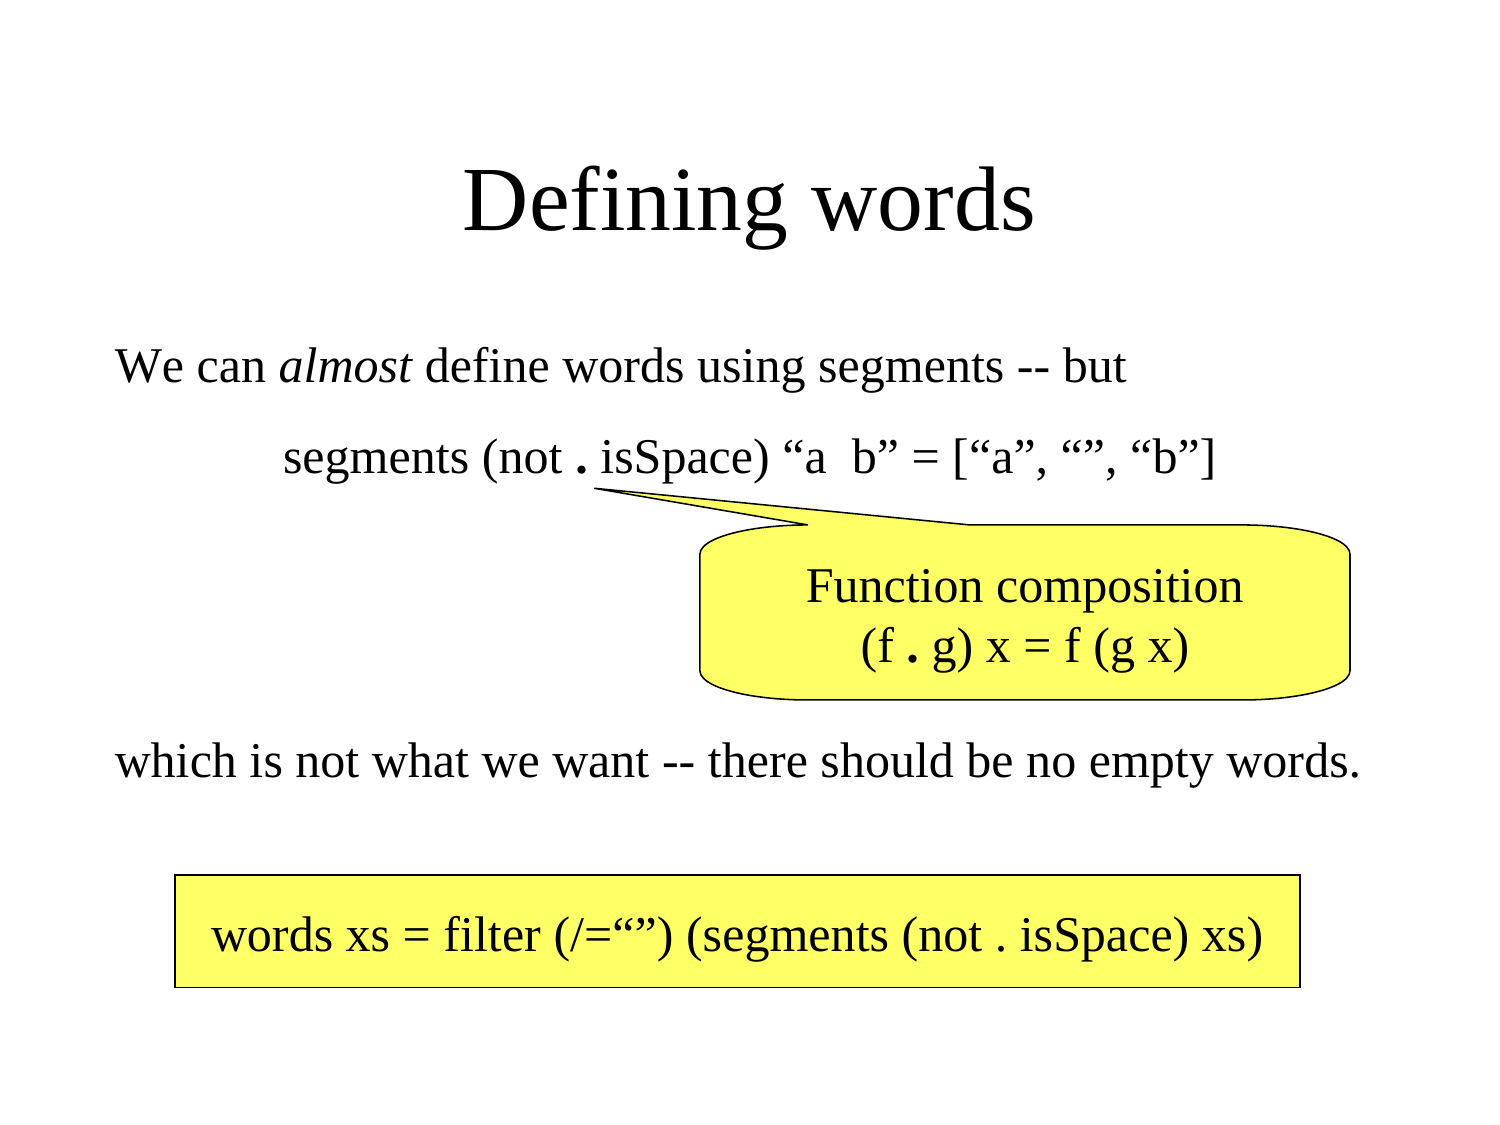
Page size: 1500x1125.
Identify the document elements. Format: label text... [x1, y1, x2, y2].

text_box Function composition (f . g) x = f (g x) [594, 488, 1351, 700]
title Defining words [112, 99, 1388, 288]
text_box We can almost define words using segments -- but segments (not . isSpace) “a b” = [“a”, “”, “b”] which is not what we want -- there should be no empty words. [99, 324, 1401, 796]
text_box words xs = filter (/=“”) (segments (not . isSpace) xs) [174, 874, 1300, 988]
